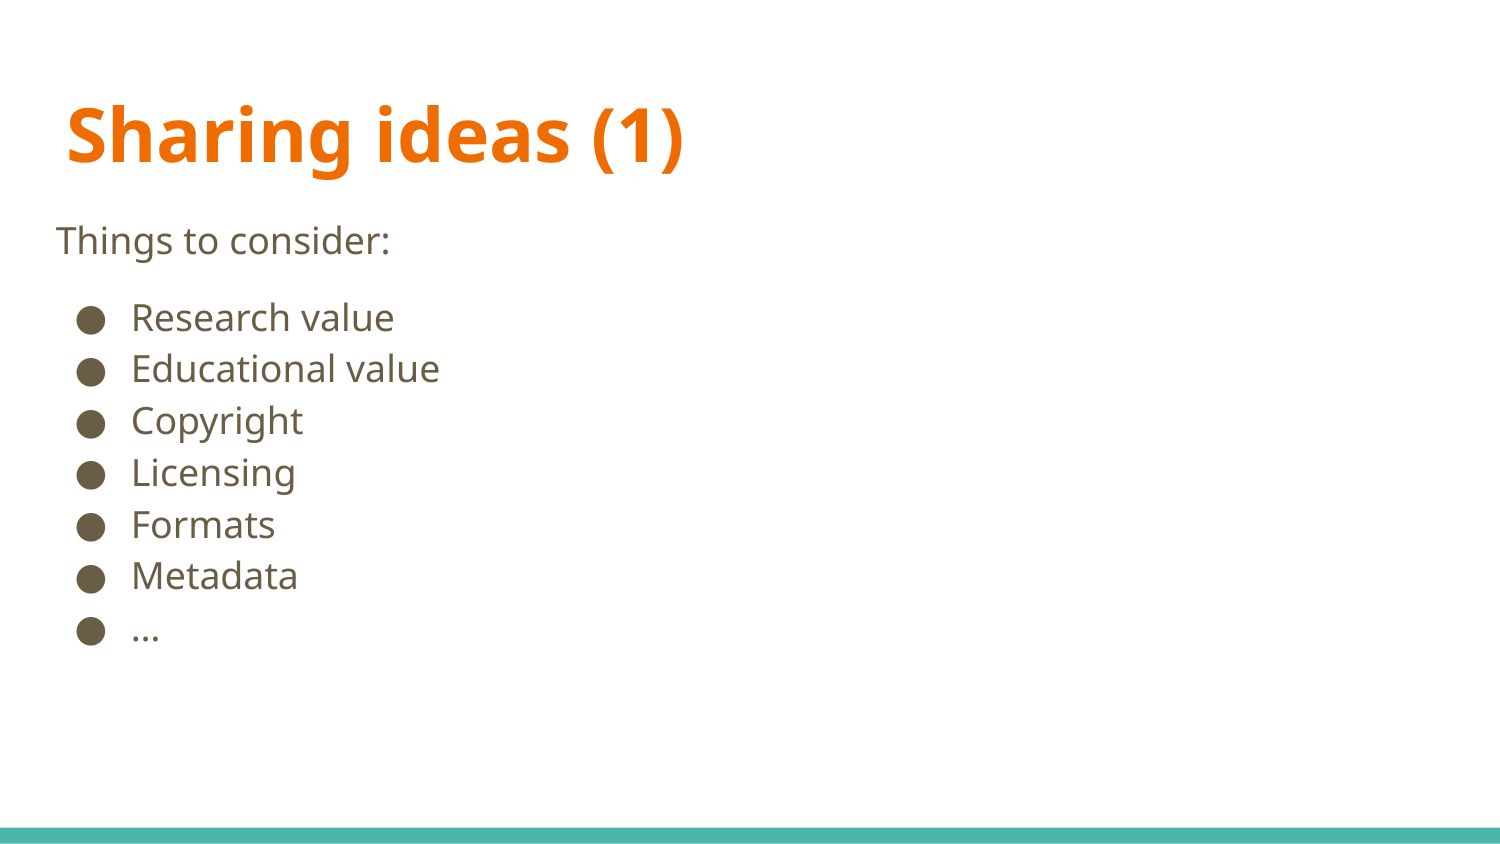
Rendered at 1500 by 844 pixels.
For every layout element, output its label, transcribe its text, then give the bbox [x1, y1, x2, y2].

title Sharing ideas (1) [51, 72, 1449, 195]
list Things to consider: Research value Educational value Copyright Licensing Formats Metadata … [40, 195, 1500, 700]
